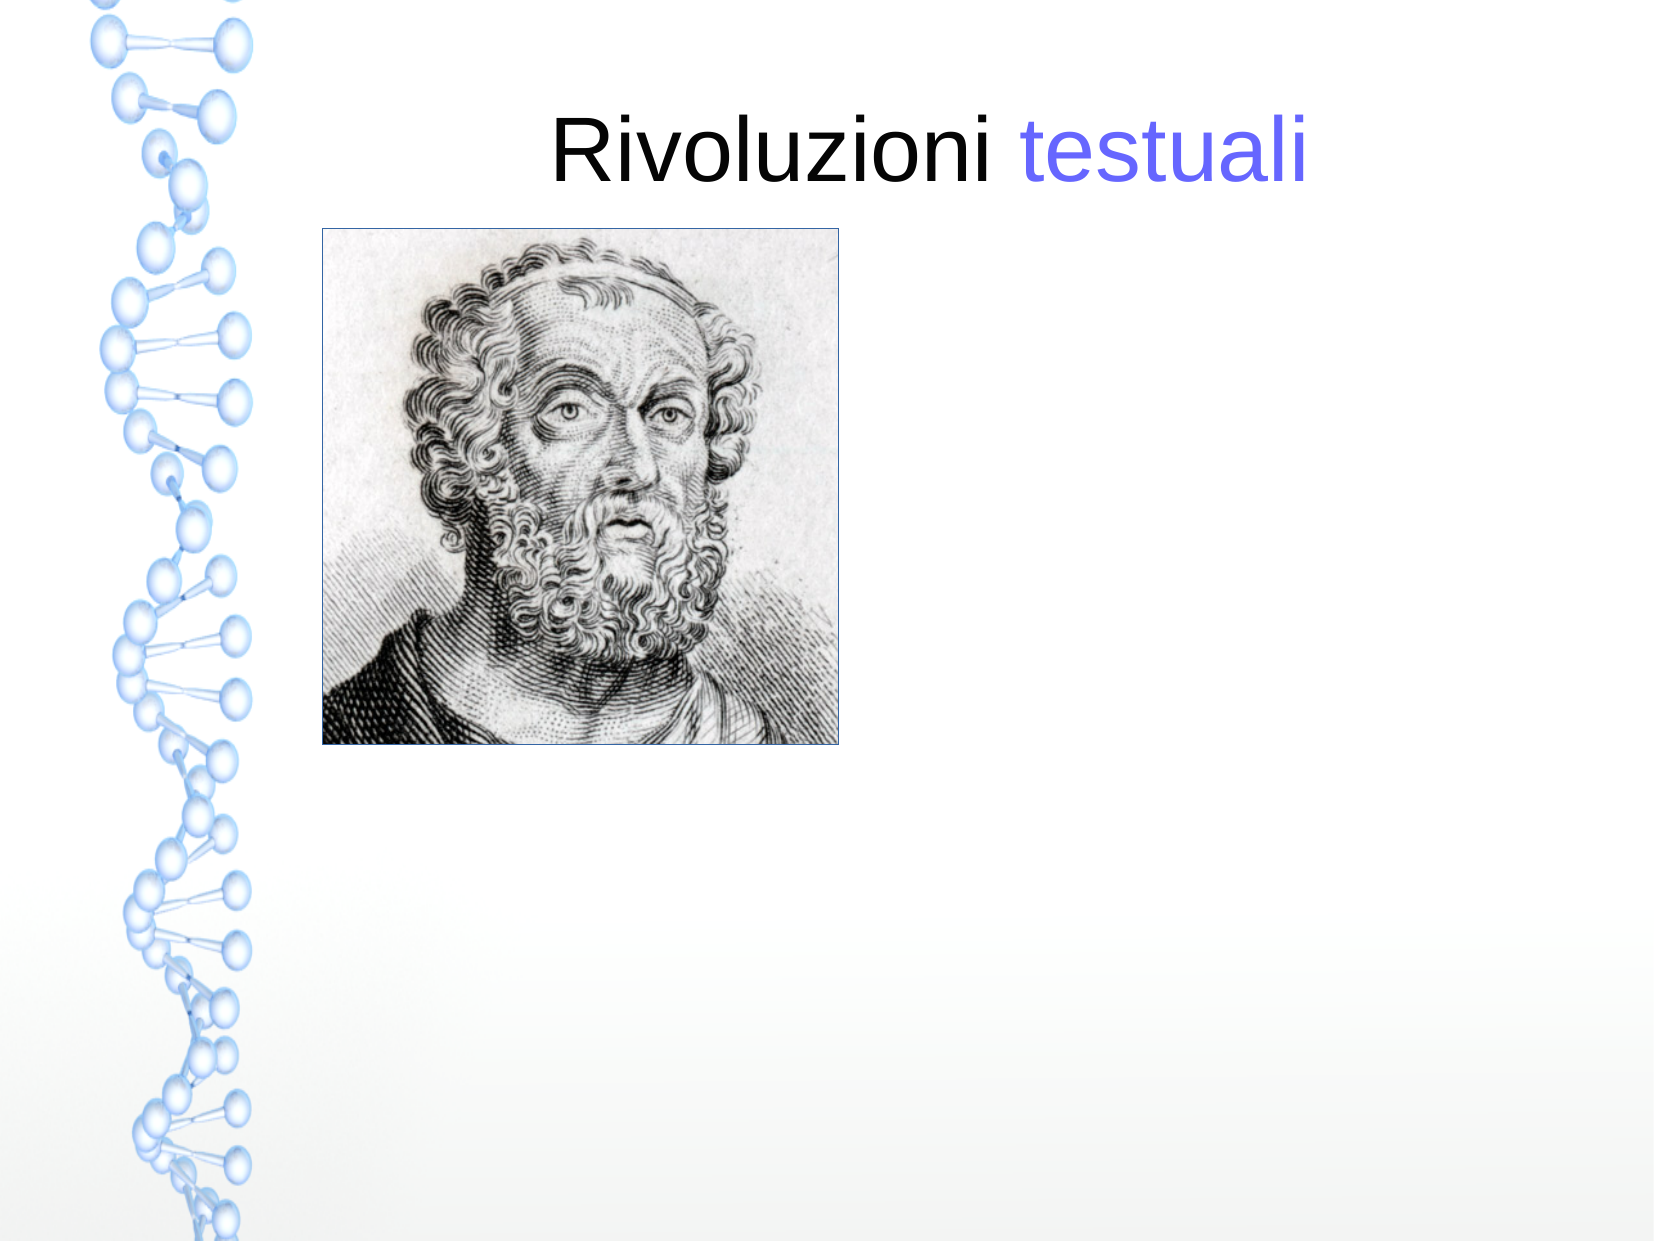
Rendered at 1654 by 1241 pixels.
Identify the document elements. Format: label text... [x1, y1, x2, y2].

title Rivoluzioni testuali [265, 47, 1595, 252]
picture [0, 0, 1654, 1241]
